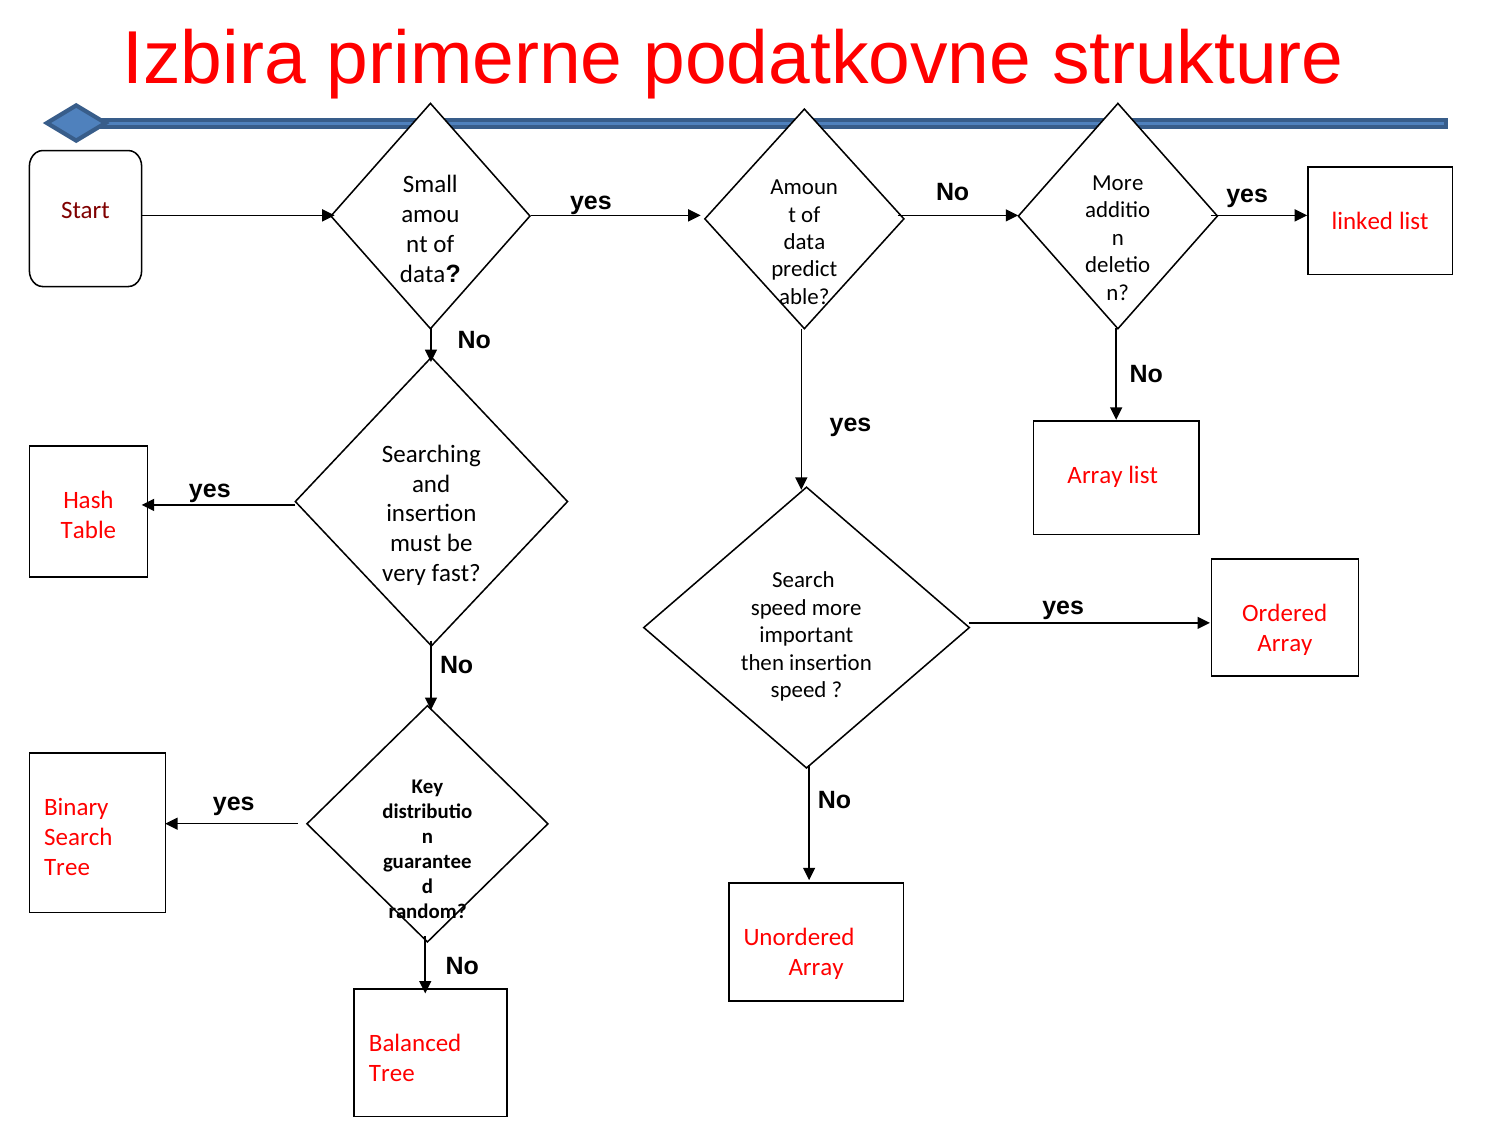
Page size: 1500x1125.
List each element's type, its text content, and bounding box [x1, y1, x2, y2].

text_box No [432, 640, 510, 686]
text_box yes [174, 464, 259, 504]
text_box yes [198, 777, 283, 823]
text_box yes [1027, 551, 1112, 622]
text_box Ordered Array [1211, 559, 1359, 677]
text_box yes [814, 398, 892, 444]
text_box Array list [1033, 420, 1199, 535]
text_box Searching and insertion must be very fast? [295, 358, 568, 640]
text_box Amount of data predictable? [704, 109, 904, 329]
text_box No [810, 776, 910, 822]
text_box Balanced Tree [354, 989, 508, 1117]
text_box Small amount of data? [332, 108, 530, 329]
text_box Key distribution guaranteed random? [306, 705, 548, 942]
title Izbira primerne podatkovne strukture [58, 0, 1409, 108]
text_box yes [1027, 624, 1112, 628]
text_box No [921, 168, 1004, 214]
text_box No [442, 315, 548, 361]
text_box Search speed more important then insertion speed ? [643, 487, 970, 768]
text_box yes [555, 216, 669, 222]
text_box yes [174, 506, 259, 511]
text_box No [430, 942, 508, 988]
text_box yes [555, 176, 669, 215]
text_box No [803, 776, 808, 822]
text_box Binary Search Tree [29, 752, 166, 913]
text_box Unordered Array [728, 882, 904, 1002]
text_box Start [29, 150, 142, 287]
text_box linked list [1307, 167, 1453, 275]
text_box No [425, 640, 431, 686]
text_box Hash Table [29, 445, 148, 577]
text_box yes [1211, 169, 1296, 215]
text_box More addition deletion? [1018, 108, 1218, 329]
text_box No [1117, 349, 1200, 396]
